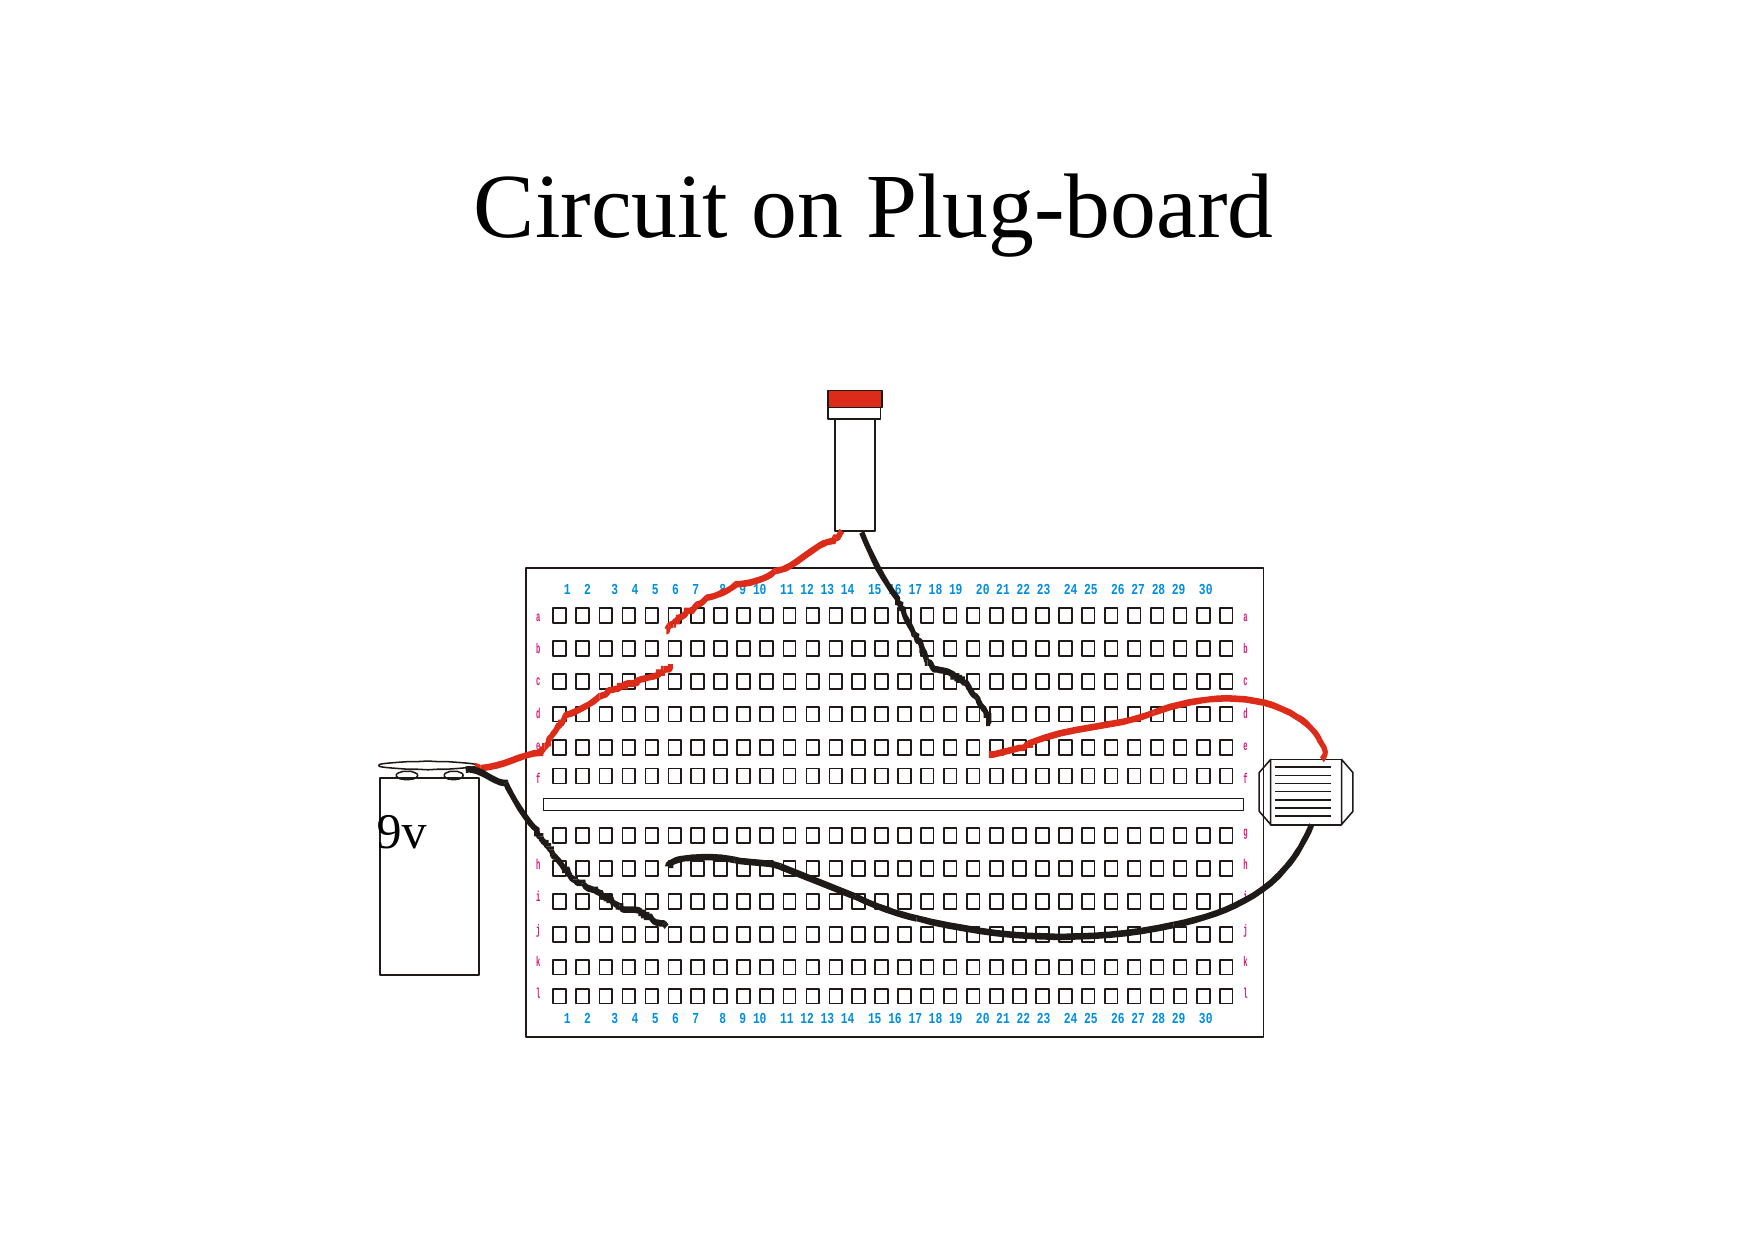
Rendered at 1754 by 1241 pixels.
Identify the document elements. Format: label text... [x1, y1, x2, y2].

text_box k [1243, 954, 1248, 971]
text_box [828, 391, 882, 408]
text_box d [1243, 706, 1248, 723]
text_box j [536, 922, 541, 939]
text_box l [536, 987, 541, 1004]
text_box [859, 531, 992, 727]
text_box k [536, 954, 541, 971]
text_box d [536, 706, 541, 723]
text_box [664, 823, 1314, 941]
text_box h [536, 857, 541, 874]
text_box f [536, 771, 541, 788]
text_box 1 2 3 4 5 6 7 8 9 10 11 12 13 14 15 16 17 18 19 20 21 22 23 24 25 26 27 28 29 30 [890, 581, 1224, 599]
text_box h [1243, 857, 1248, 874]
text_box c [536, 674, 541, 691]
text_box b [1243, 641, 1248, 658]
text_box e [536, 739, 541, 749]
title Circuit on Plug-board [274, 102, 1475, 311]
text_box g [1243, 824, 1248, 841]
text_box l [1243, 987, 1248, 1004]
text_box c [1243, 674, 1248, 691]
text_box [664, 528, 845, 635]
text_box [988, 694, 1328, 763]
text_box 1 2 3 4 5 6 7 8 9 10 11 12 13 14 15 16 17 18 19 20 21 22 23 24 25 26 27 28 29 30 [557, 581, 734, 599]
text_box 1 2 3 4 5 6 7 8 9 10 11 12 13 14 15 16 17 18 19 20 21 22 23 24 25 26 27 28 29 30 [557, 1010, 1224, 1028]
text_box [465, 664, 674, 929]
text_box i [1243, 889, 1248, 897]
text_box b [536, 641, 541, 658]
text_box f [1243, 771, 1248, 788]
text_box j [1243, 922, 1248, 939]
text_box i [536, 889, 541, 906]
text_box e [1243, 739, 1248, 756]
text_box 1 2 3 4 5 6 7 8 9 10 11 12 13 14 15 16 17 18 19 20 21 22 23 24 25 26 27 28 29 30 [718, 581, 893, 599]
text_box a [536, 609, 541, 626]
text_box 9v [376, 803, 474, 866]
text_box a [1243, 609, 1248, 626]
